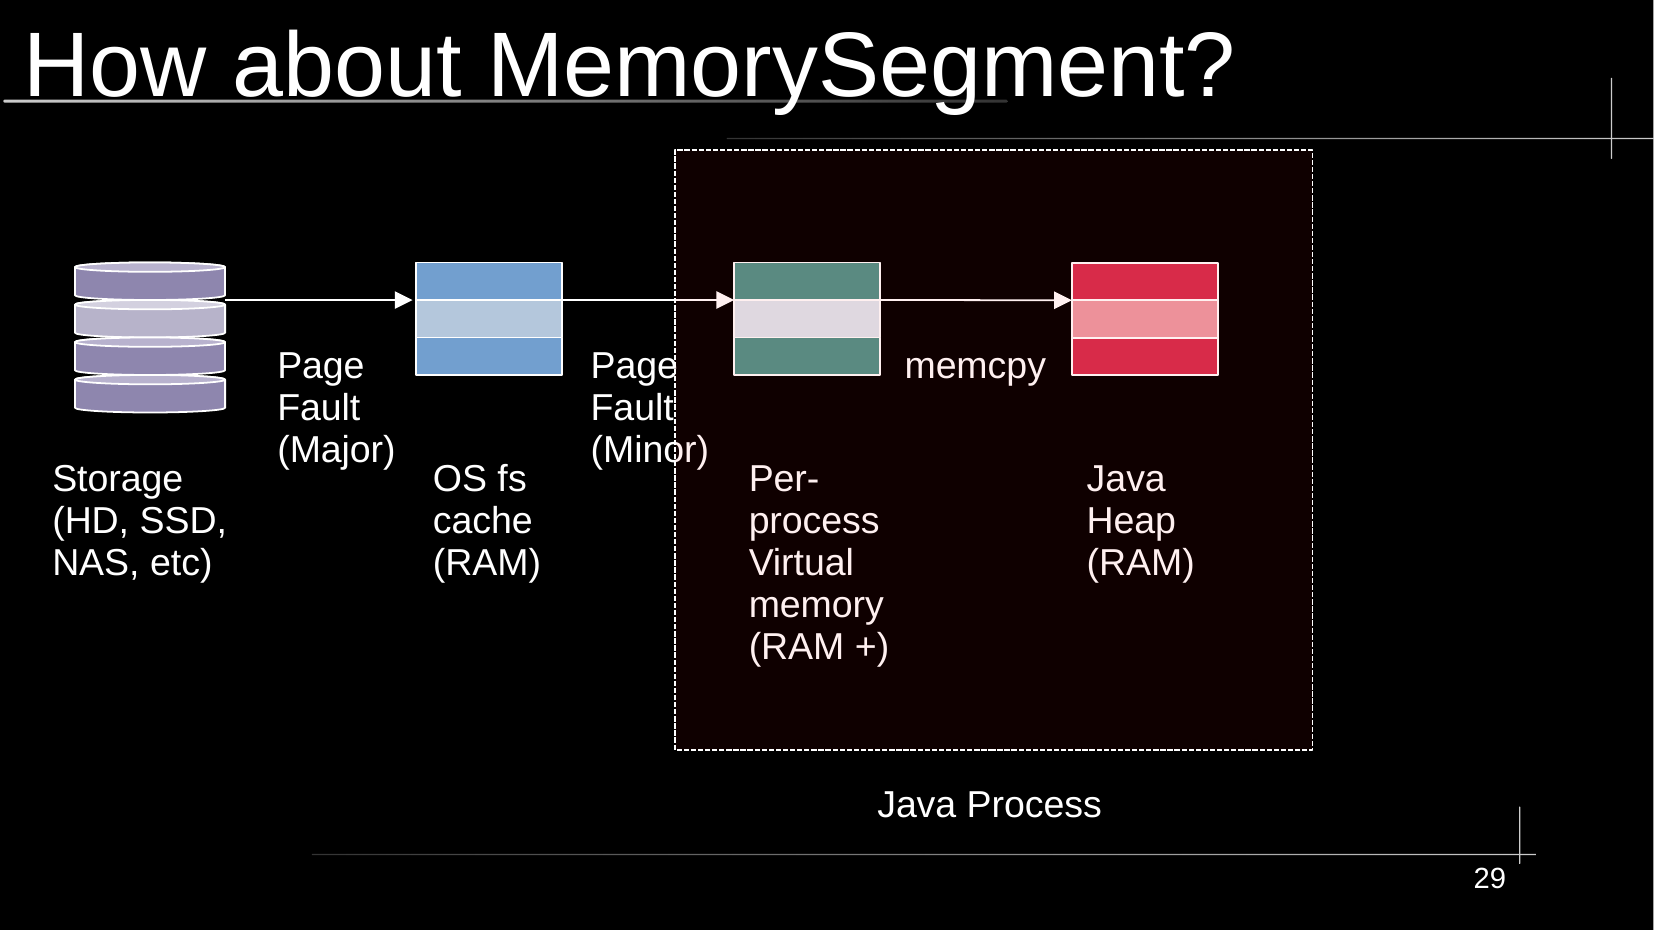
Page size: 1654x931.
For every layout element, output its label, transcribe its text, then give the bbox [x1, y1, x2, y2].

text_box Storage (HD, SSD, NAS, etc) [37, 450, 263, 675]
text_box Page Fault (Major) [262, 337, 411, 479]
title How about MemorySegment? [23, 11, 1589, 119]
text_box [75, 380, 226, 413]
text_box [75, 305, 226, 337]
text_box [75, 343, 226, 375]
text_box [674, 150, 1313, 751]
text_box [415, 262, 563, 375]
text_box [75, 268, 226, 300]
text_box Page Fault (Minor) [575, 337, 674, 479]
text_box OS fs cache (RAM) [418, 450, 606, 601]
text_box Java Process [862, 775, 1126, 833]
